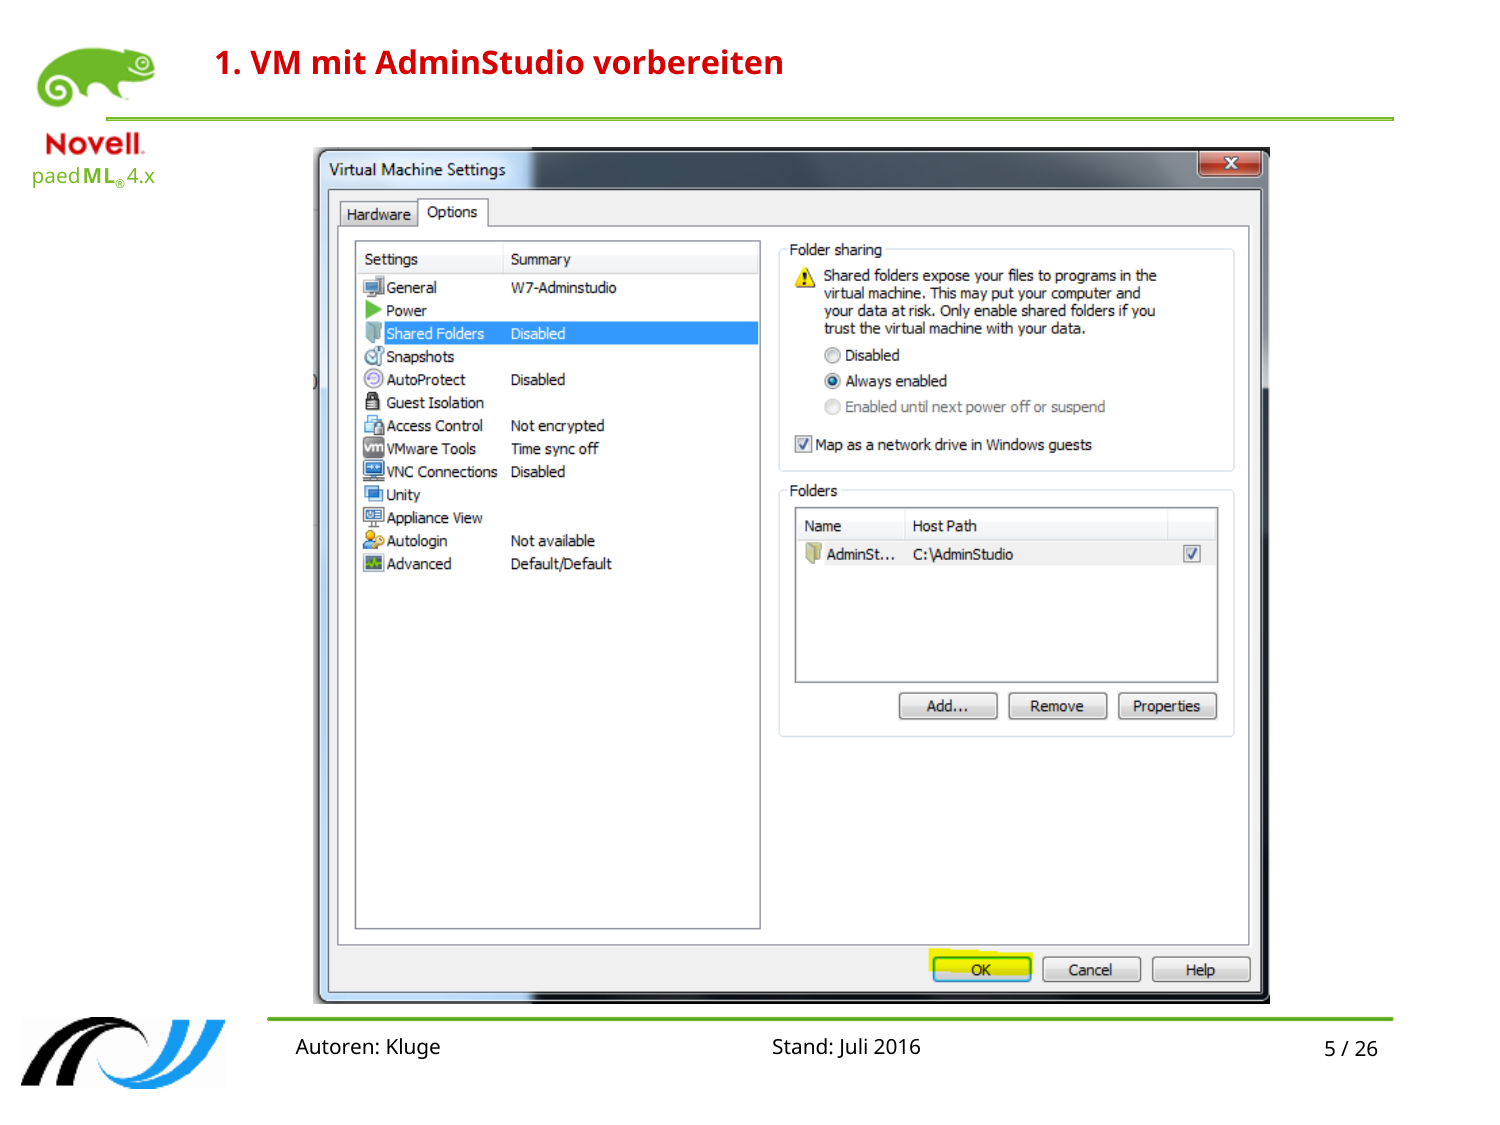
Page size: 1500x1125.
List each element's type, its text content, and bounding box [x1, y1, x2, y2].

picture [21, 1017, 225, 1089]
picture [313, 147, 1270, 1004]
title 1. VM mit AdminStudio vorbereiten [214, 16, 1393, 108]
picture [24, 32, 167, 175]
